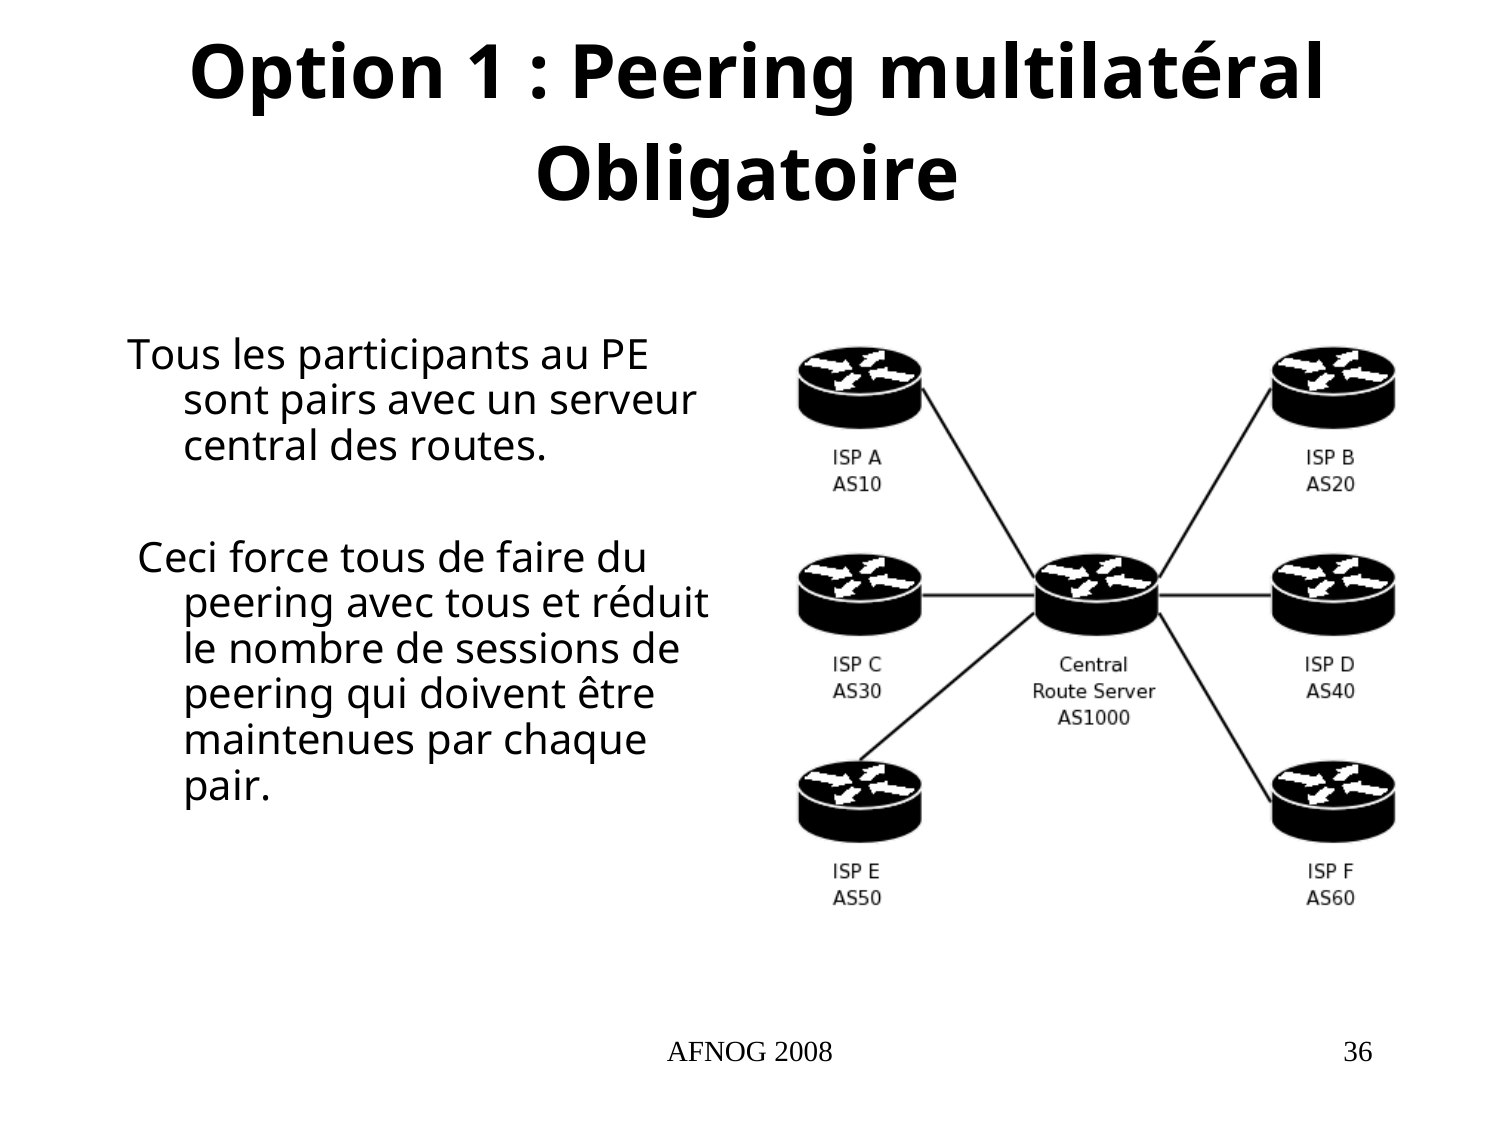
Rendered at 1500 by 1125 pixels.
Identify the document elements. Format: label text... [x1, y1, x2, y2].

list Tous les participants au PE sont pairs avec un serveur central des routes. Ceci force tous de faire du peering avec tous et réduit le nombre de sessions de peering qui doivent être maintenues par chaque pair. [112, 324, 739, 1001]
text_box AFNOG 2008 [512, 1025, 988, 1101]
picture [768, 345, 1425, 917]
text_box <number> [1074, 1025, 1388, 1101]
title Option 1 : Peering multilatéral Obligatoire [88, 25, 1427, 231]
